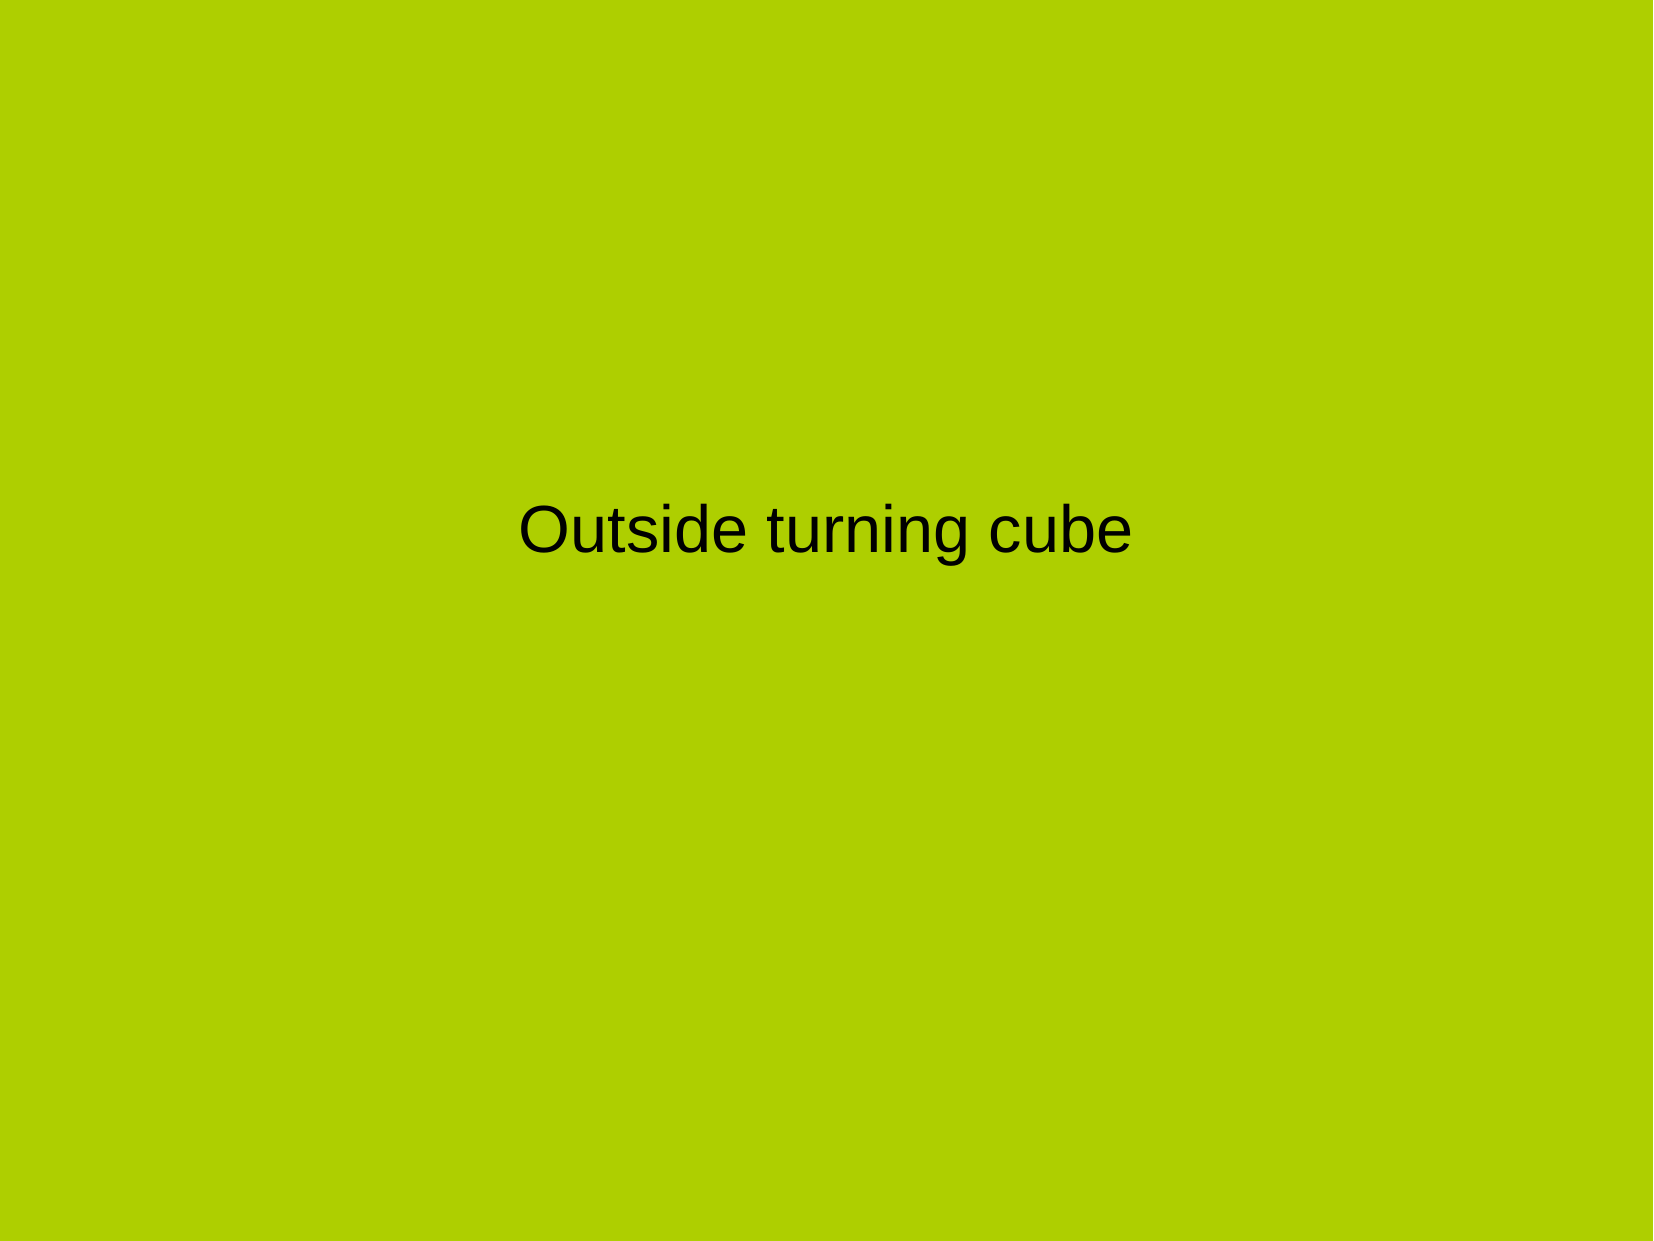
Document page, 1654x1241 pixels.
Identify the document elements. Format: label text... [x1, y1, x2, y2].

subtitle Outside turning cube [82, 49, 1571, 1010]
